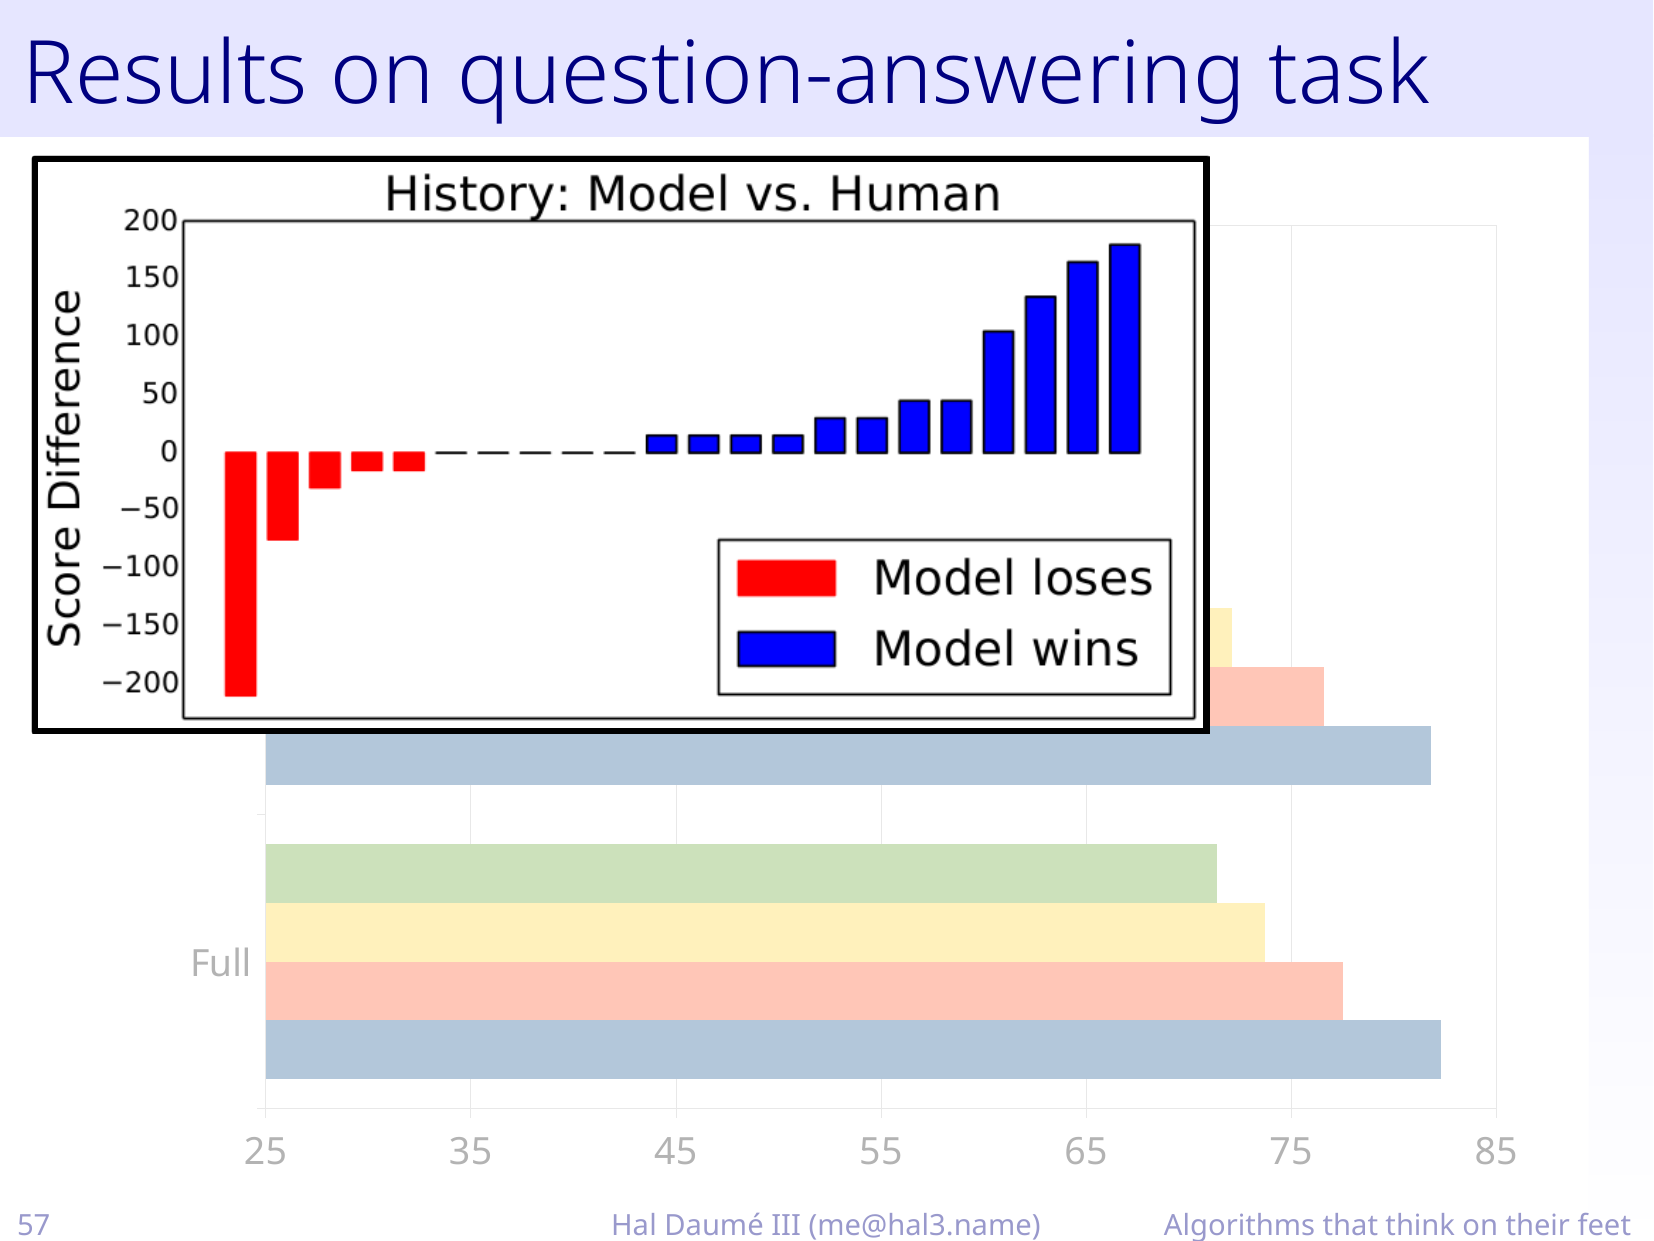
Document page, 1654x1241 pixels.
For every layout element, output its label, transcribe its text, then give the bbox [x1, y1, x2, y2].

chart [63, 205, 1549, 1196]
picture [37, 162, 1204, 728]
title Results on question-answering task [22, 8, 1639, 131]
text_box [89, 206, 1534, 1174]
